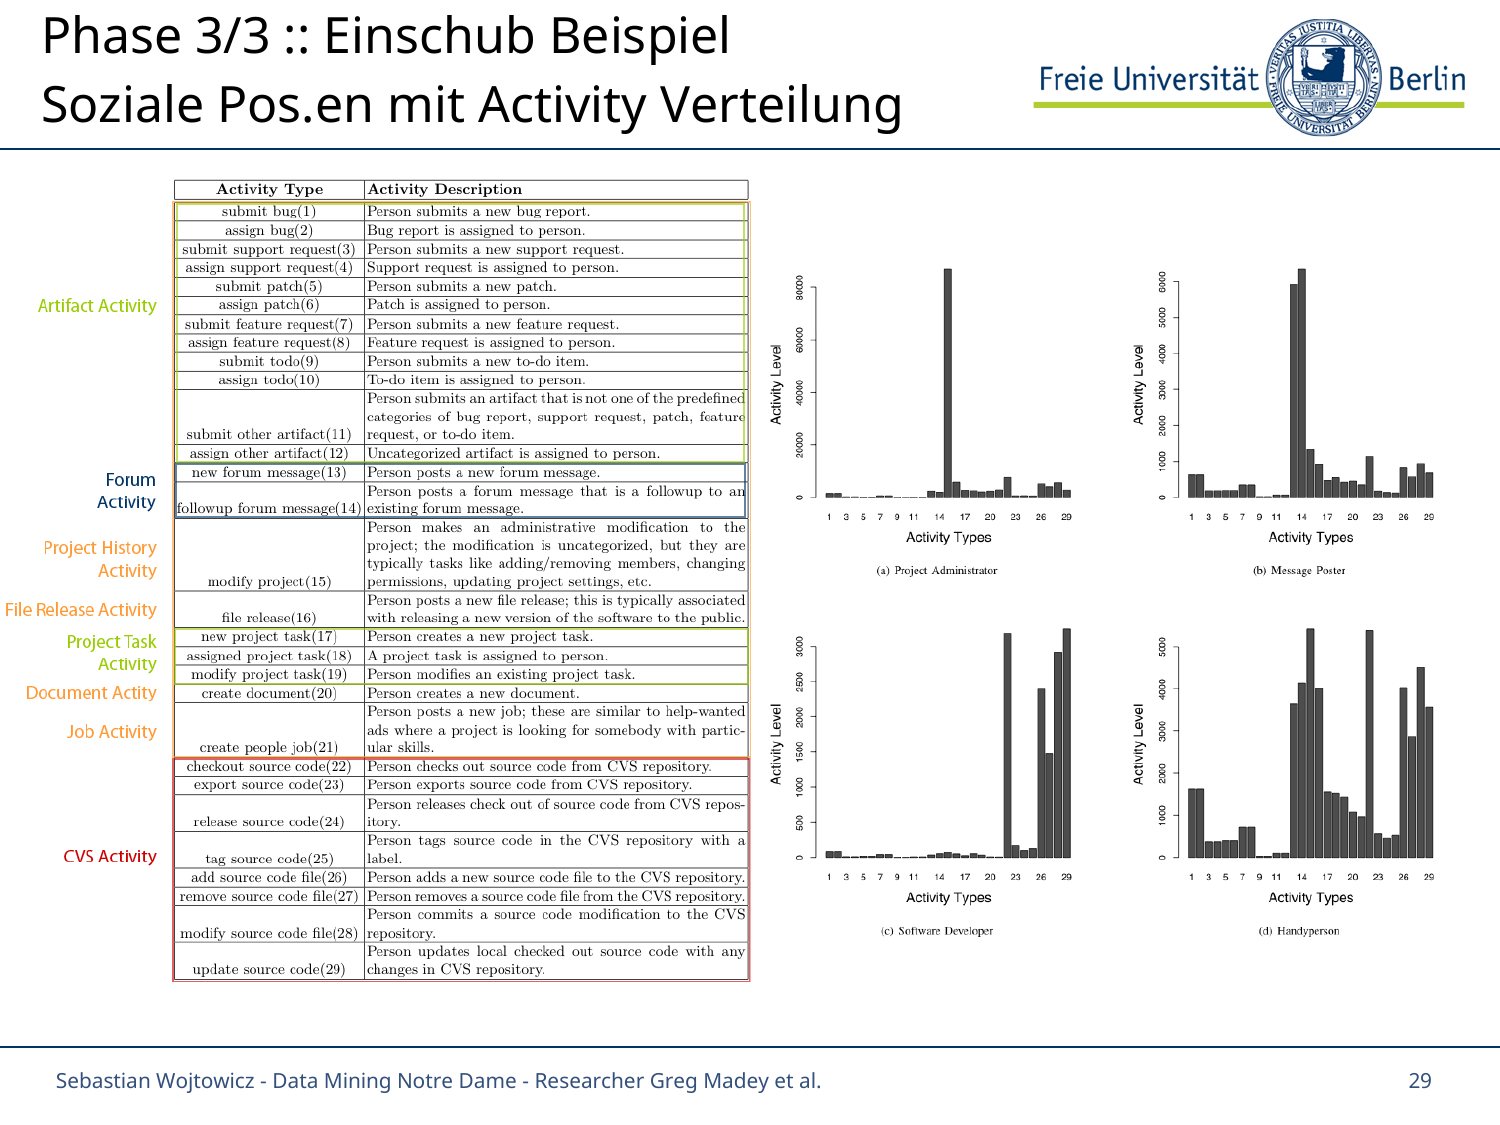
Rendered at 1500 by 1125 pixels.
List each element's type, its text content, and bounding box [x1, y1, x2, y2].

picture [4, 177, 751, 982]
title Phase 3/3 :: Einschub Beispiel Soziale Pos.en mit Activity Verteilung [41, 0, 1016, 138]
picture [1033, 19, 1470, 137]
picture [760, 265, 1447, 941]
